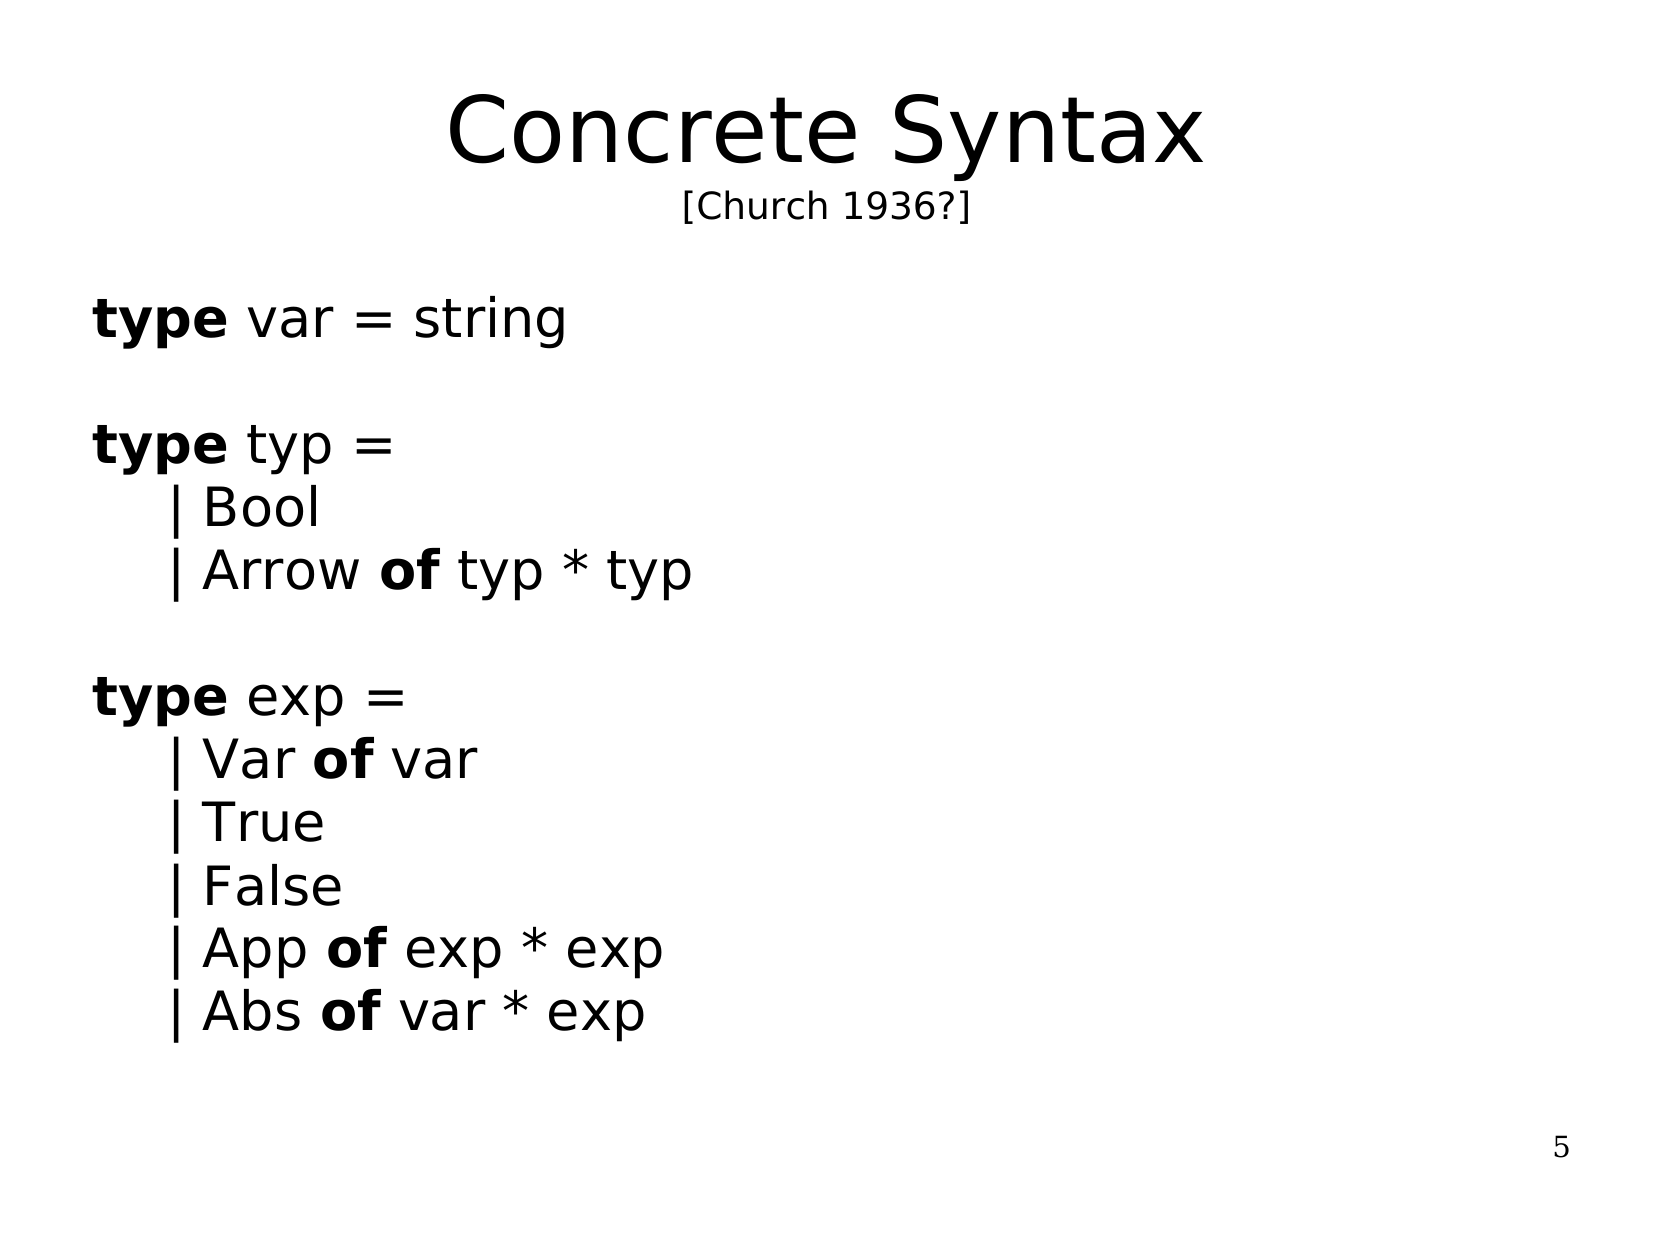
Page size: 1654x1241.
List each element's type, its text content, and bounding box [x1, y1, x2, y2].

title Concrete Syntax [Church 1936?] [82, 56, 1571, 250]
text_box type var = string type typ = | Bool | Arrow of typ * typ type exp = | Var of var | True | False | App of exp * exp | Abs of var * exp [77, 280, 1636, 1052]
